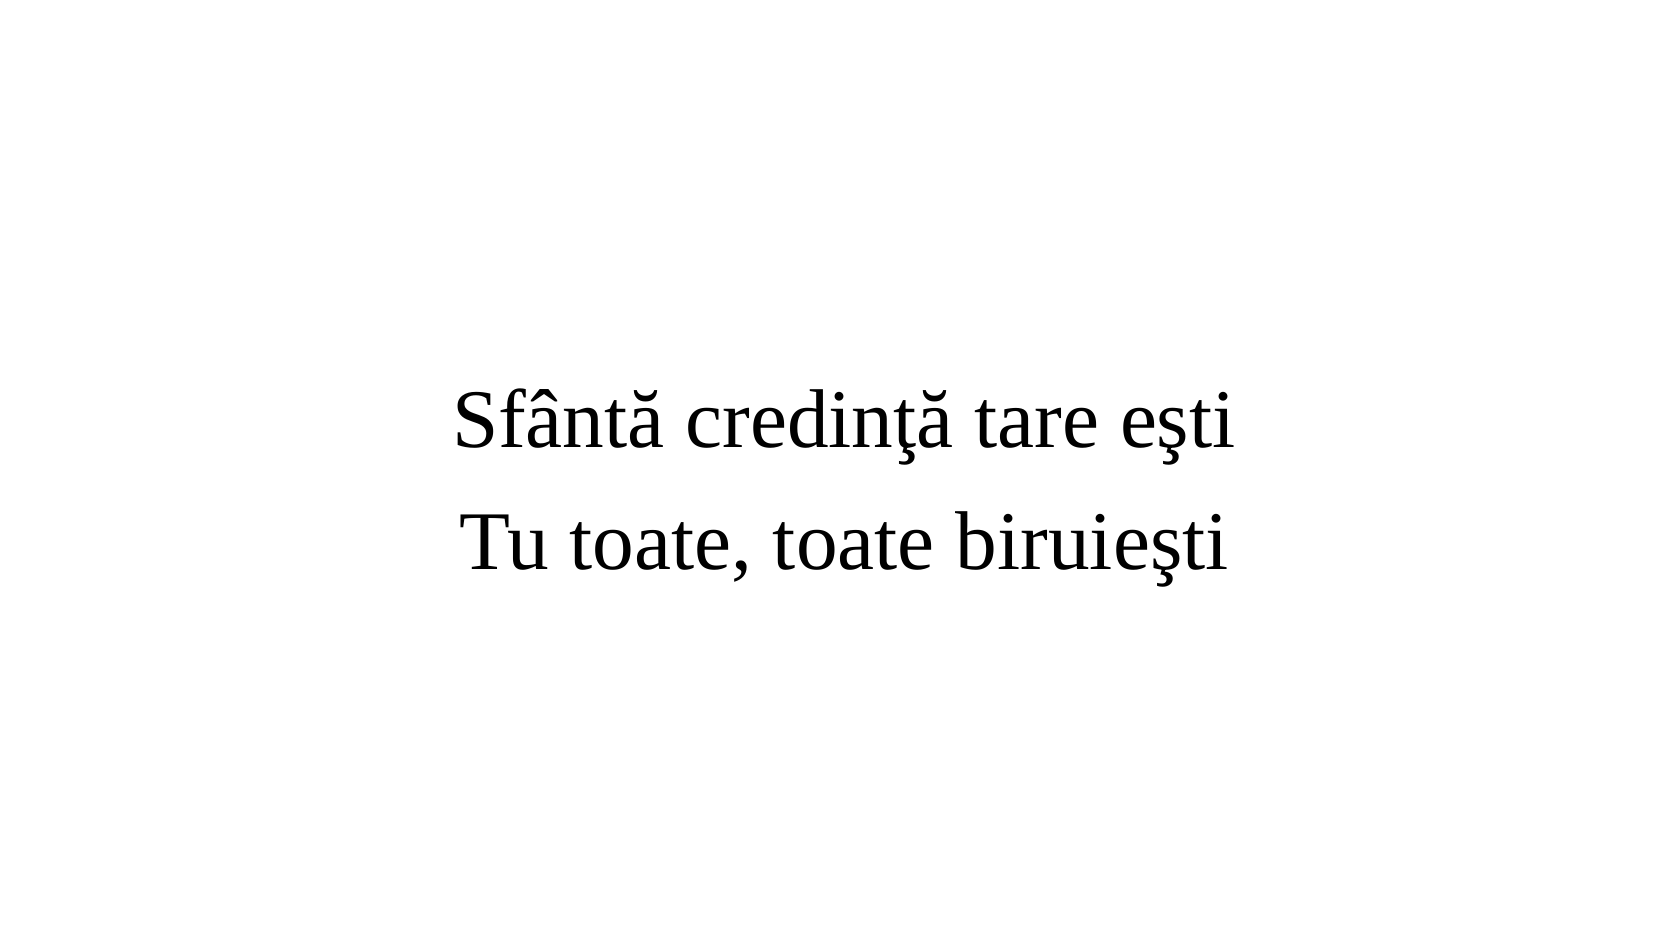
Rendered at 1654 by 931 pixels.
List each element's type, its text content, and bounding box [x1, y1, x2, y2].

subtitle Sfântă credinţă tare eşti Tu toate, toate biruieşti [177, 363, 1512, 586]
